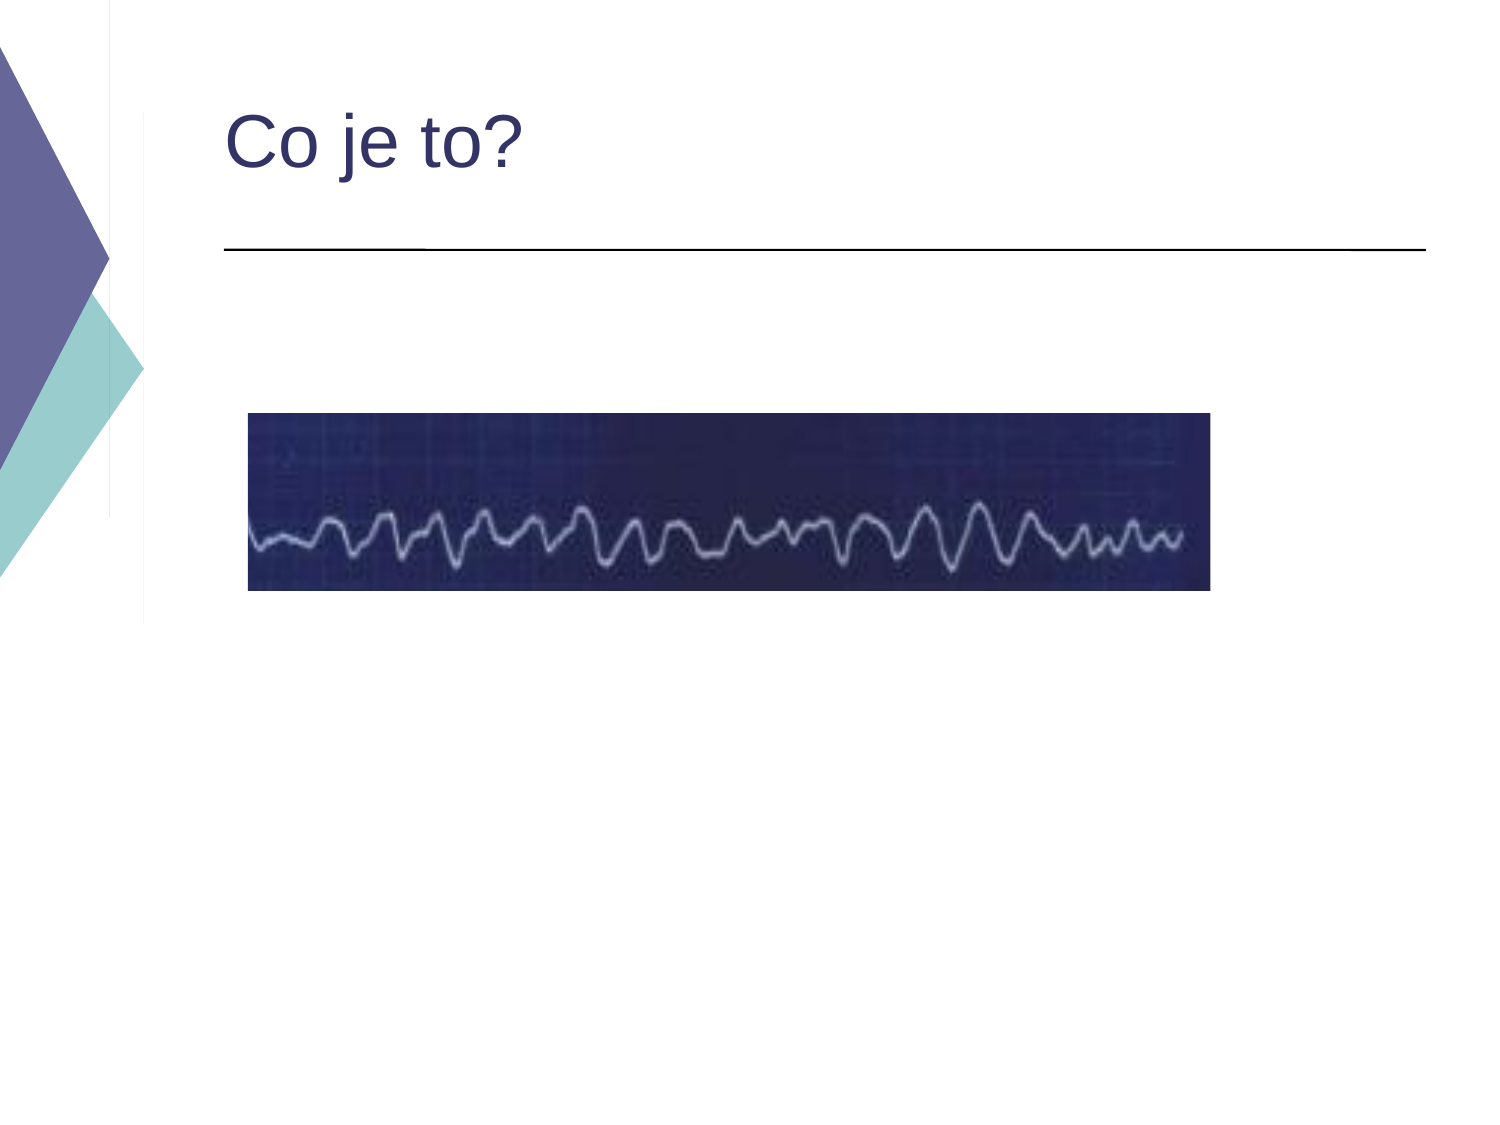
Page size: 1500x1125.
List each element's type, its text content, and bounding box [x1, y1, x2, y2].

title Co je to? [224, 41, 1425, 237]
picture [247, 413, 1211, 591]
